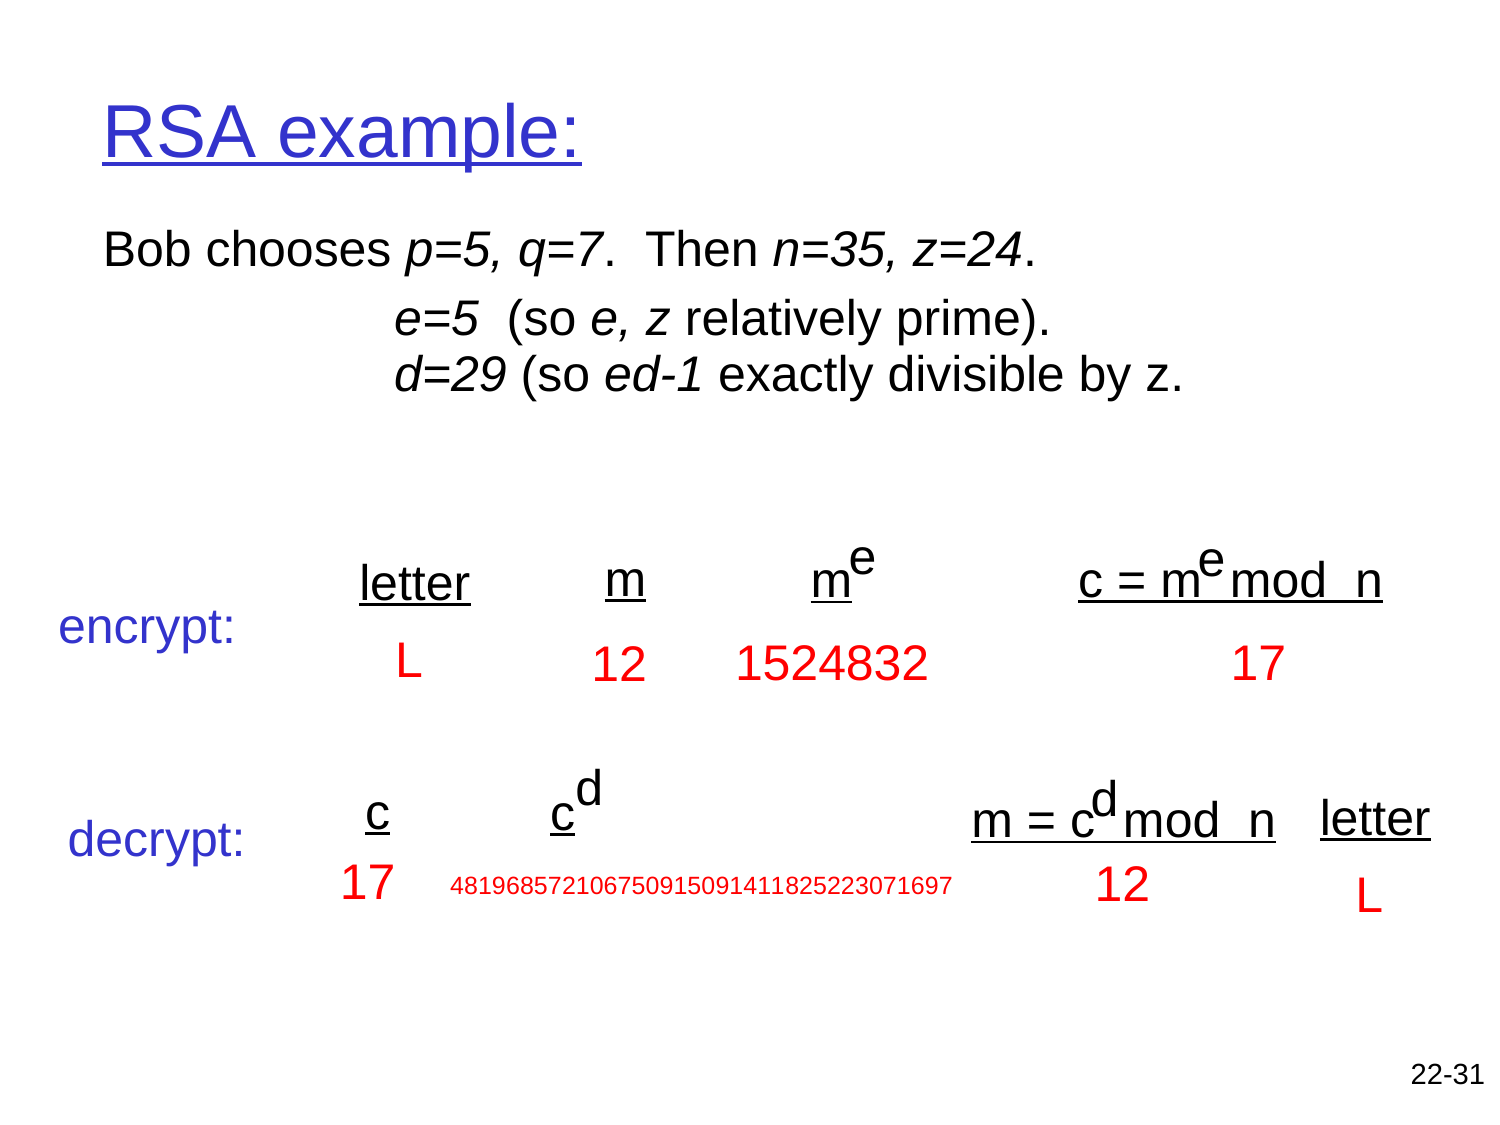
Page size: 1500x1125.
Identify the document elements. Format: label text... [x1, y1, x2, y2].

text_box L [380, 624, 438, 697]
text_box 1524832 [720, 627, 945, 699]
text_box m = c mod n [956, 785, 1292, 857]
text_box 17 [1215, 627, 1301, 699]
text_box m [795, 544, 868, 616]
text_box 481968572106750915091411825223071697 [435, 864, 969, 908]
text_box letter [1304, 782, 1446, 854]
text_box c [535, 777, 591, 850]
text_box c [557, 808, 568, 827]
text_box 17 [325, 846, 411, 918]
text_box encrypt: [43, 591, 252, 663]
text_box c = m mod n [1063, 544, 1399, 616]
text_box m [589, 543, 662, 615]
text_box 12 [576, 628, 662, 700]
text_box e [1182, 523, 1241, 595]
text_box e=5 (so e, z relatively prime). d=29 (so ed-1 exactly divisible by z. [379, 282, 1200, 466]
text_box 12 [1079, 848, 1166, 920]
text_box L [1340, 860, 1399, 932]
text_box Bob chooses p=5, q=7. Then n=35, z=24. [87, 213, 1052, 285]
text_box d [1075, 763, 1134, 836]
text_box decrypt: [52, 803, 261, 875]
title RSA example: [87, 37, 1363, 225]
text_box d [560, 752, 619, 824]
text_box letter [344, 547, 486, 619]
text_box c [350, 776, 405, 846]
text_box e [833, 521, 892, 593]
